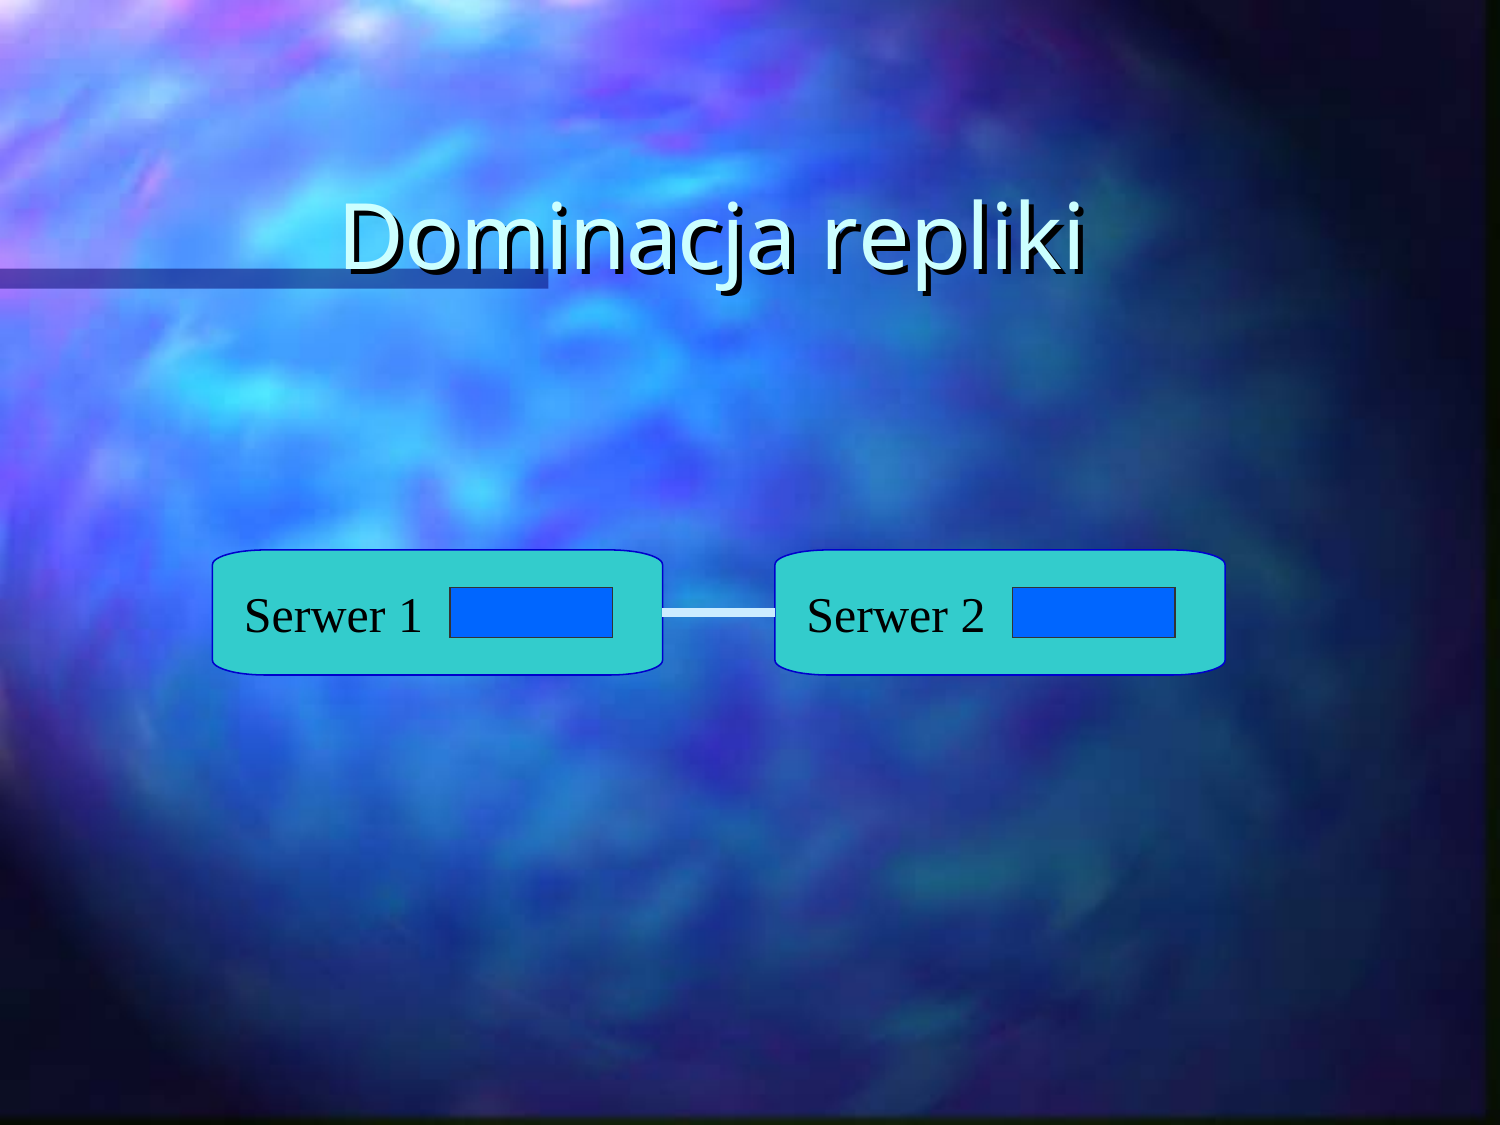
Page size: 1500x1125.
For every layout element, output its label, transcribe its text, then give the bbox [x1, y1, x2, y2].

text_box [450, 587, 613, 638]
picture [0, 0, 1500, 1125]
text_box Serwer 2 [774, 549, 1226, 676]
text_box Serwer 1 [212, 549, 663, 676]
title Dominacja repliki [75, 99, 1351, 300]
text_box [1012, 587, 1176, 638]
